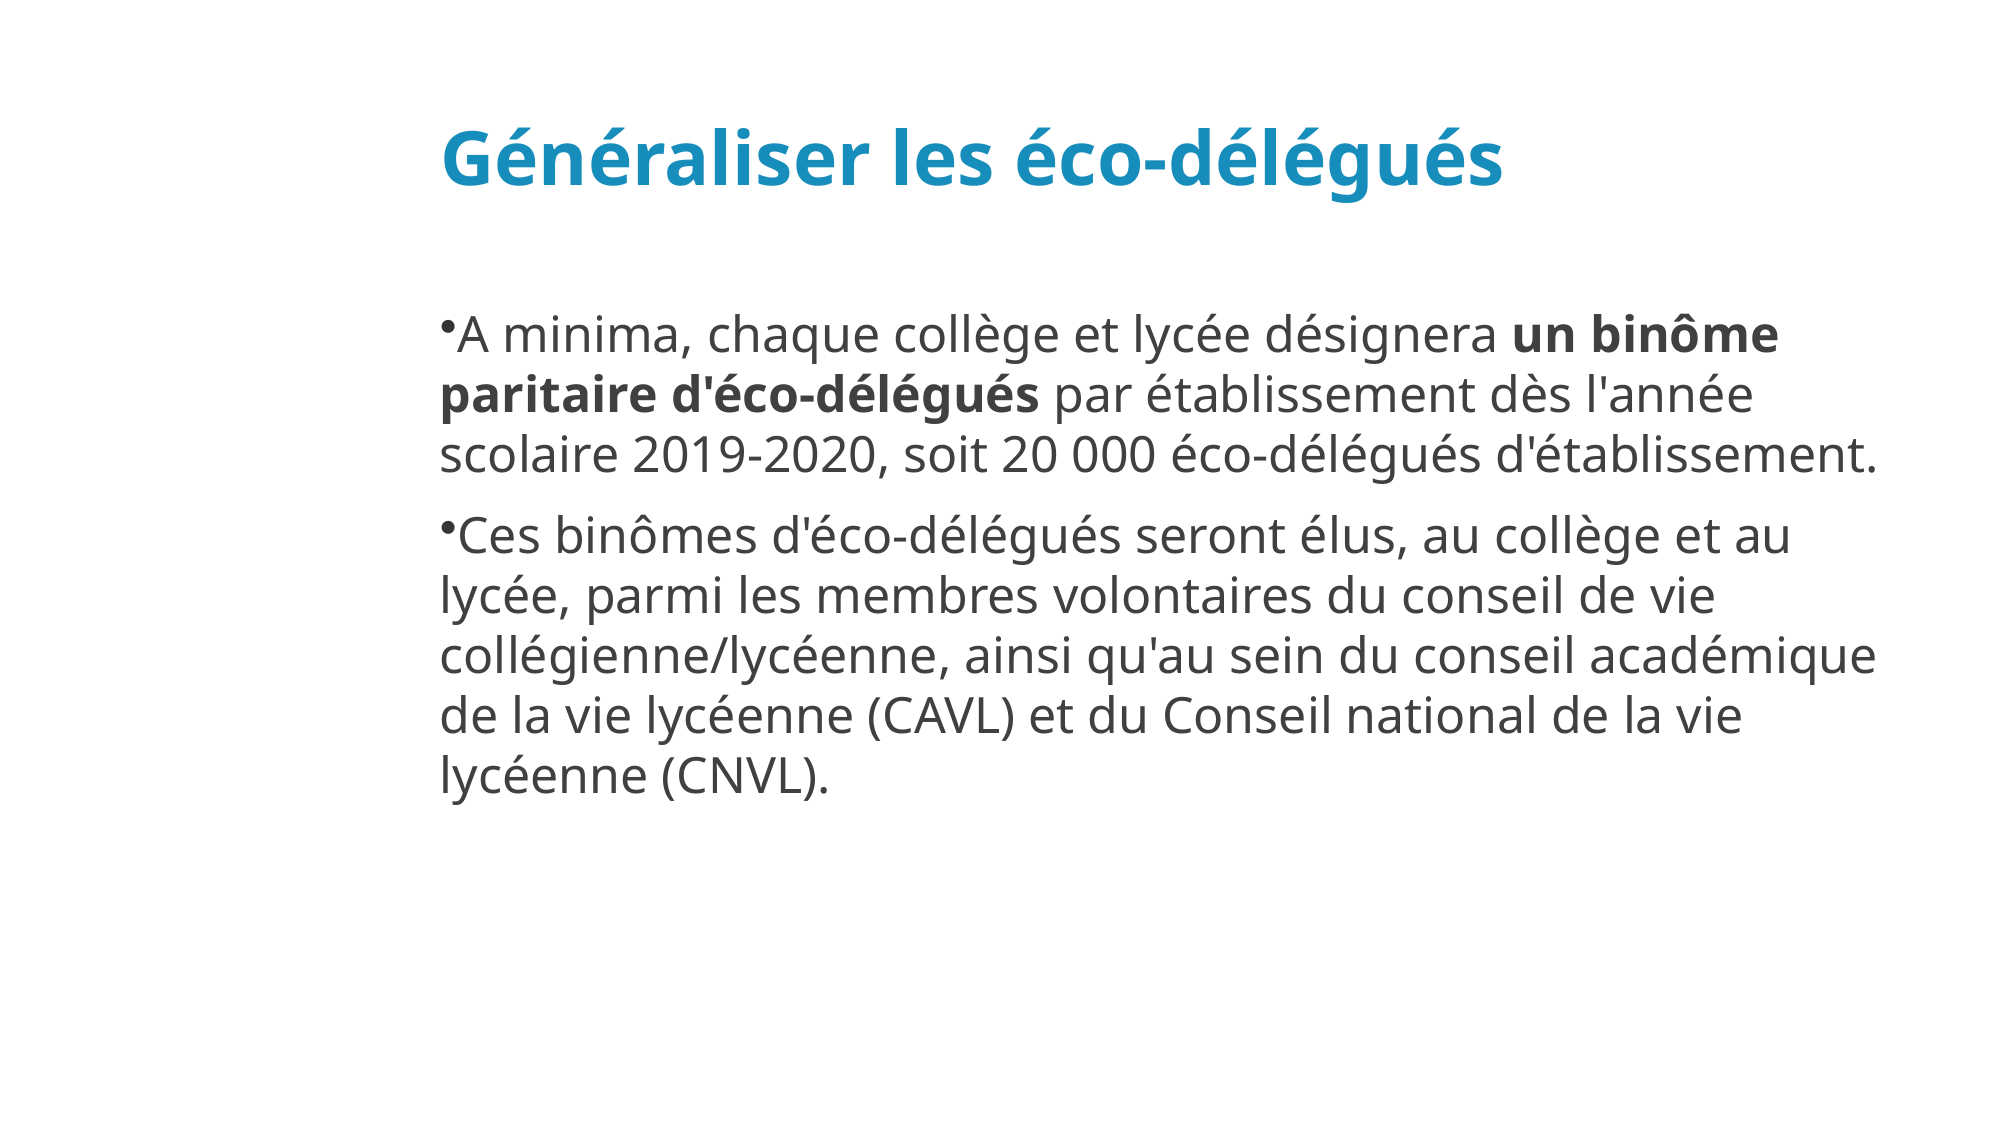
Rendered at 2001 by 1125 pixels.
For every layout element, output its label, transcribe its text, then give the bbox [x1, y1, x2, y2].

list A minima, chaque collège et lycée désignera un binôme paritaire d'éco-délégués par établissement dès l'année scolaire 2019-2020, soit 20 000 éco-délégués d'établissement. Ces binômes d'éco-délégués seront élus, au collège et au lycée, parmi les membres volontaires du conseil de vie collégienne/lycéenne, ainsi qu'au sein du conseil académique de la vie lycéenne (CAVL) et du Conseil national de la vie lycéenne (CNVL). [424, 295, 1926, 970]
title Généraliser les éco-délégués [425, 102, 1888, 295]
